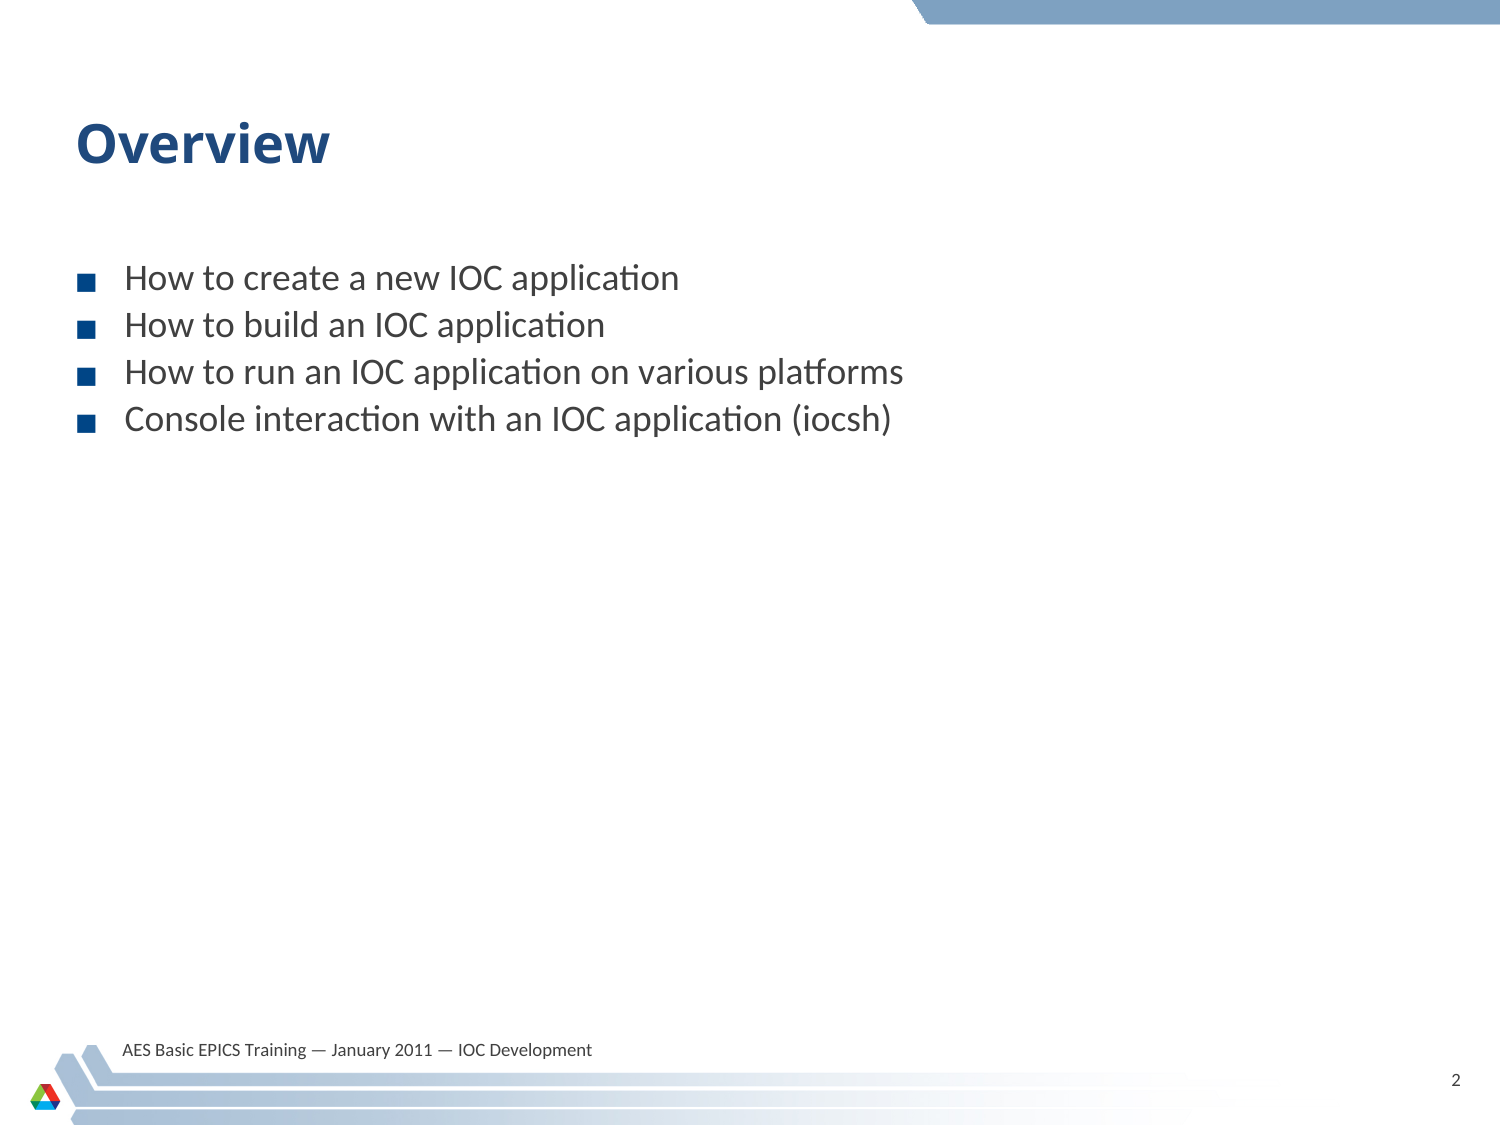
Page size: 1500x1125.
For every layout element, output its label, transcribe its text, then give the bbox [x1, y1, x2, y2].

title Overview [75, 111, 1426, 175]
picture [0, 0, 1500, 26]
picture [0, 1037, 1500, 1125]
list How to create a new IOC application How to build an IOC application How to run an IOC application on various platforms Console interaction with an IOC application (iocsh) [75, 262, 1426, 465]
